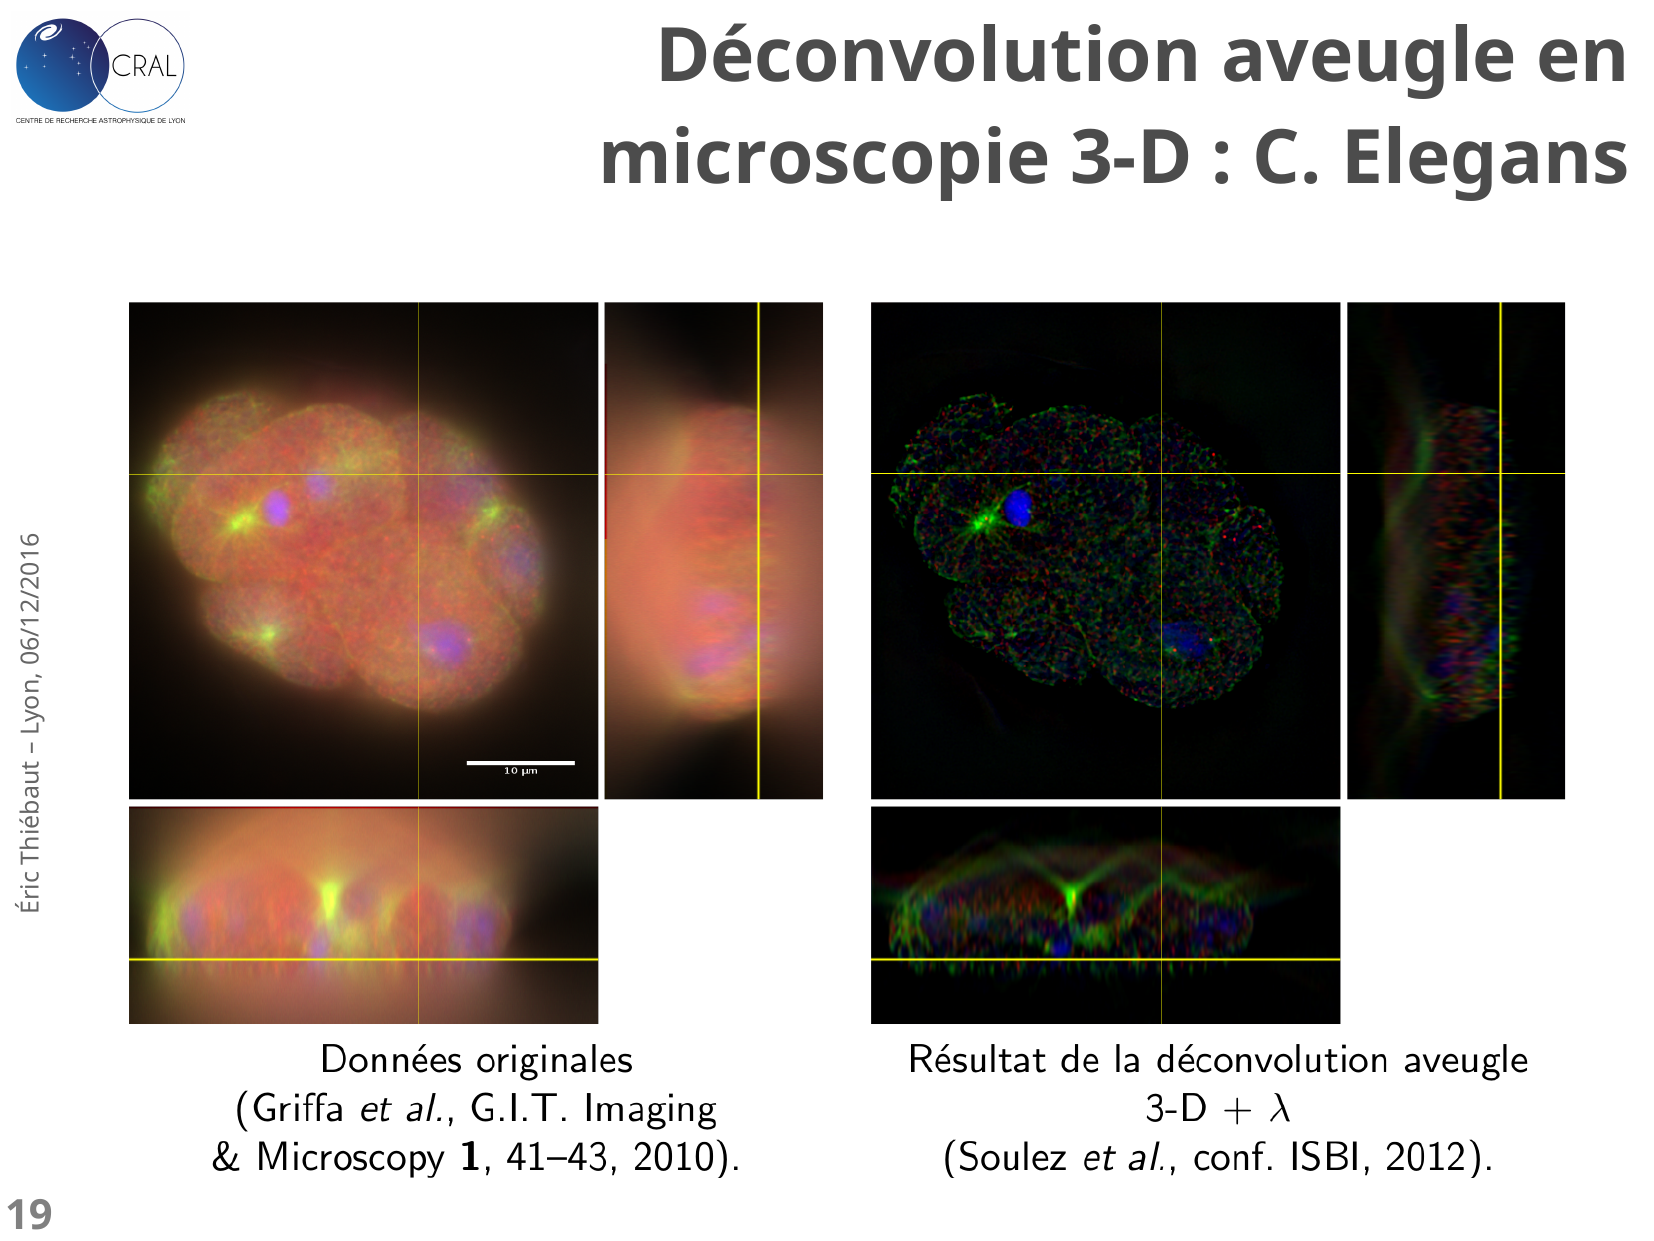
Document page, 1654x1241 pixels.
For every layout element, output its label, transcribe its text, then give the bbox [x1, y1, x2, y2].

title Déconvolution aveugle en microscopie 3-D : C. Elegans [285, 0, 1631, 207]
picture [121, 292, 1570, 1178]
picture [11, 11, 190, 130]
